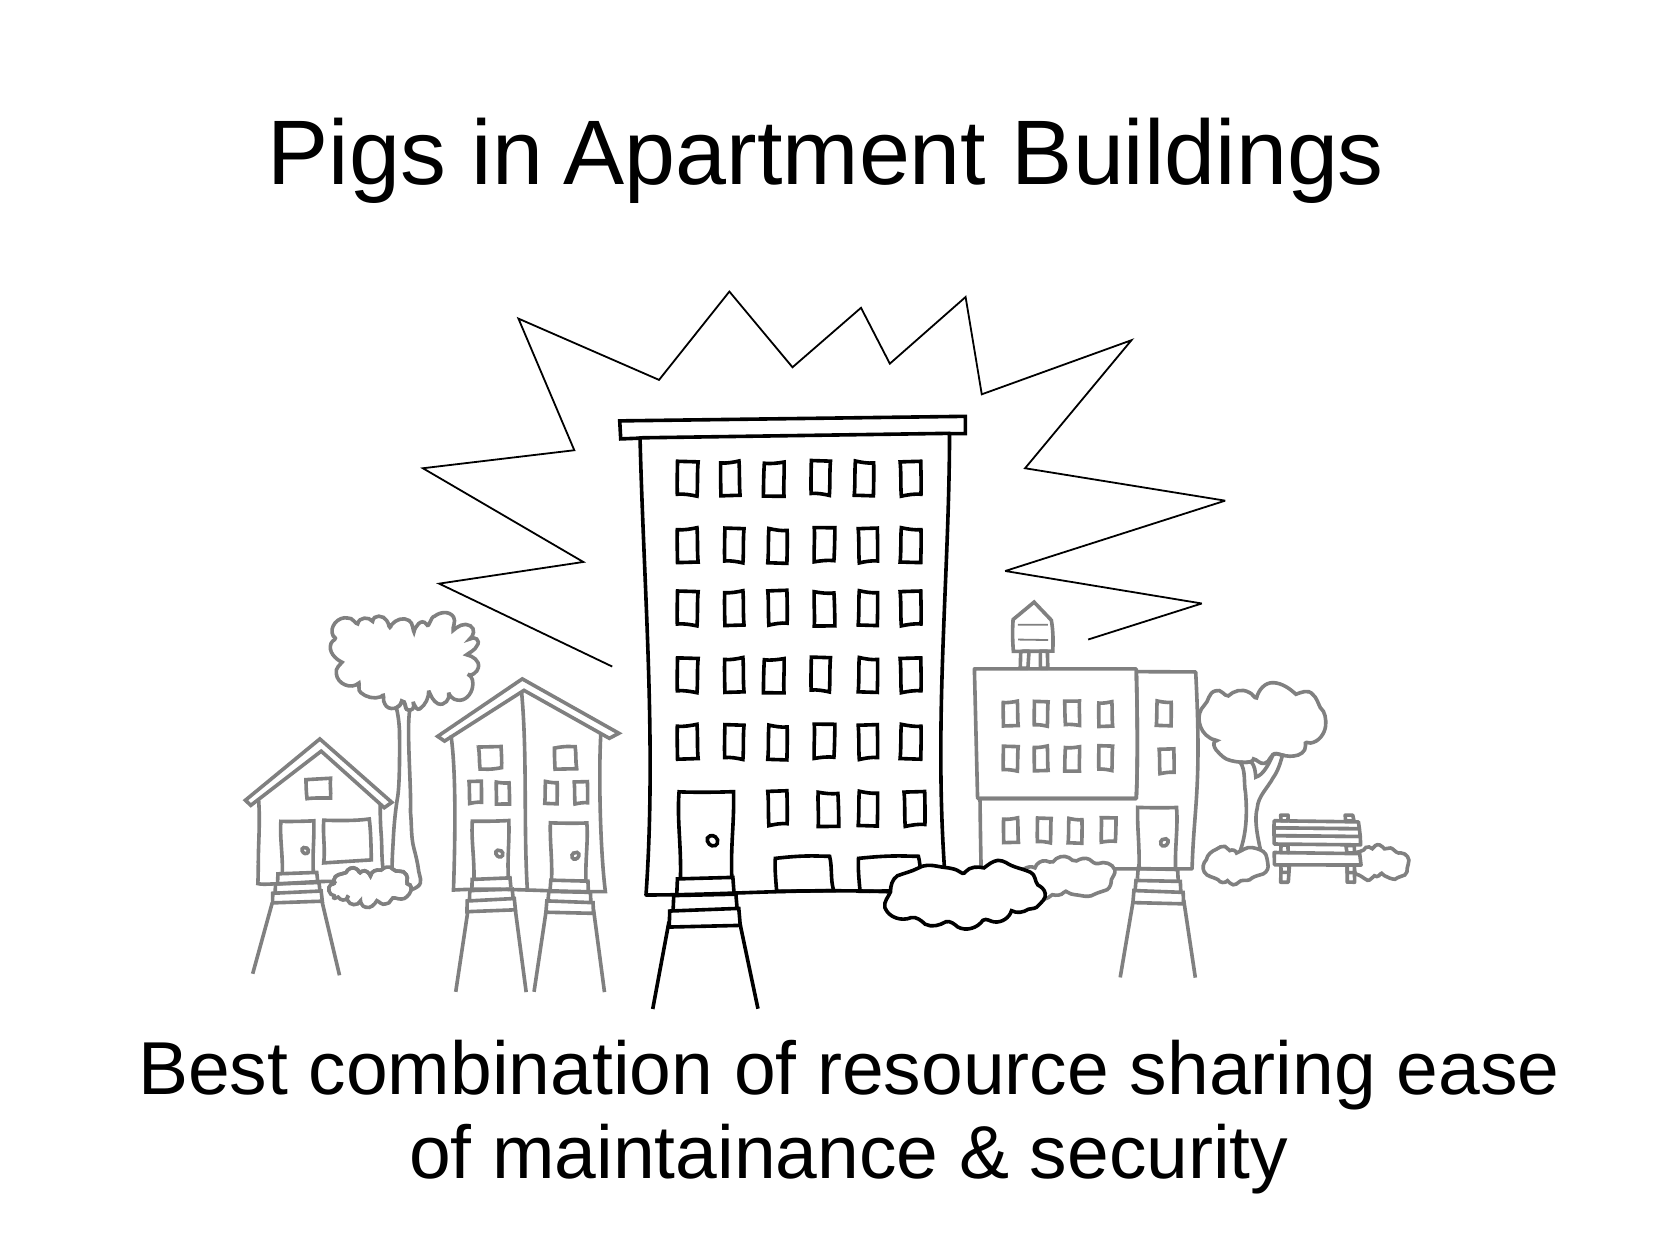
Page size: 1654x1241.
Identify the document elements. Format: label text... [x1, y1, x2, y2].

title Best combination of resource sharing ease of maintainance & security [105, 1026, 1594, 1241]
picture [242, 290, 1411, 1010]
title Pigs in Apartment Buildings [82, 49, 1571, 257]
